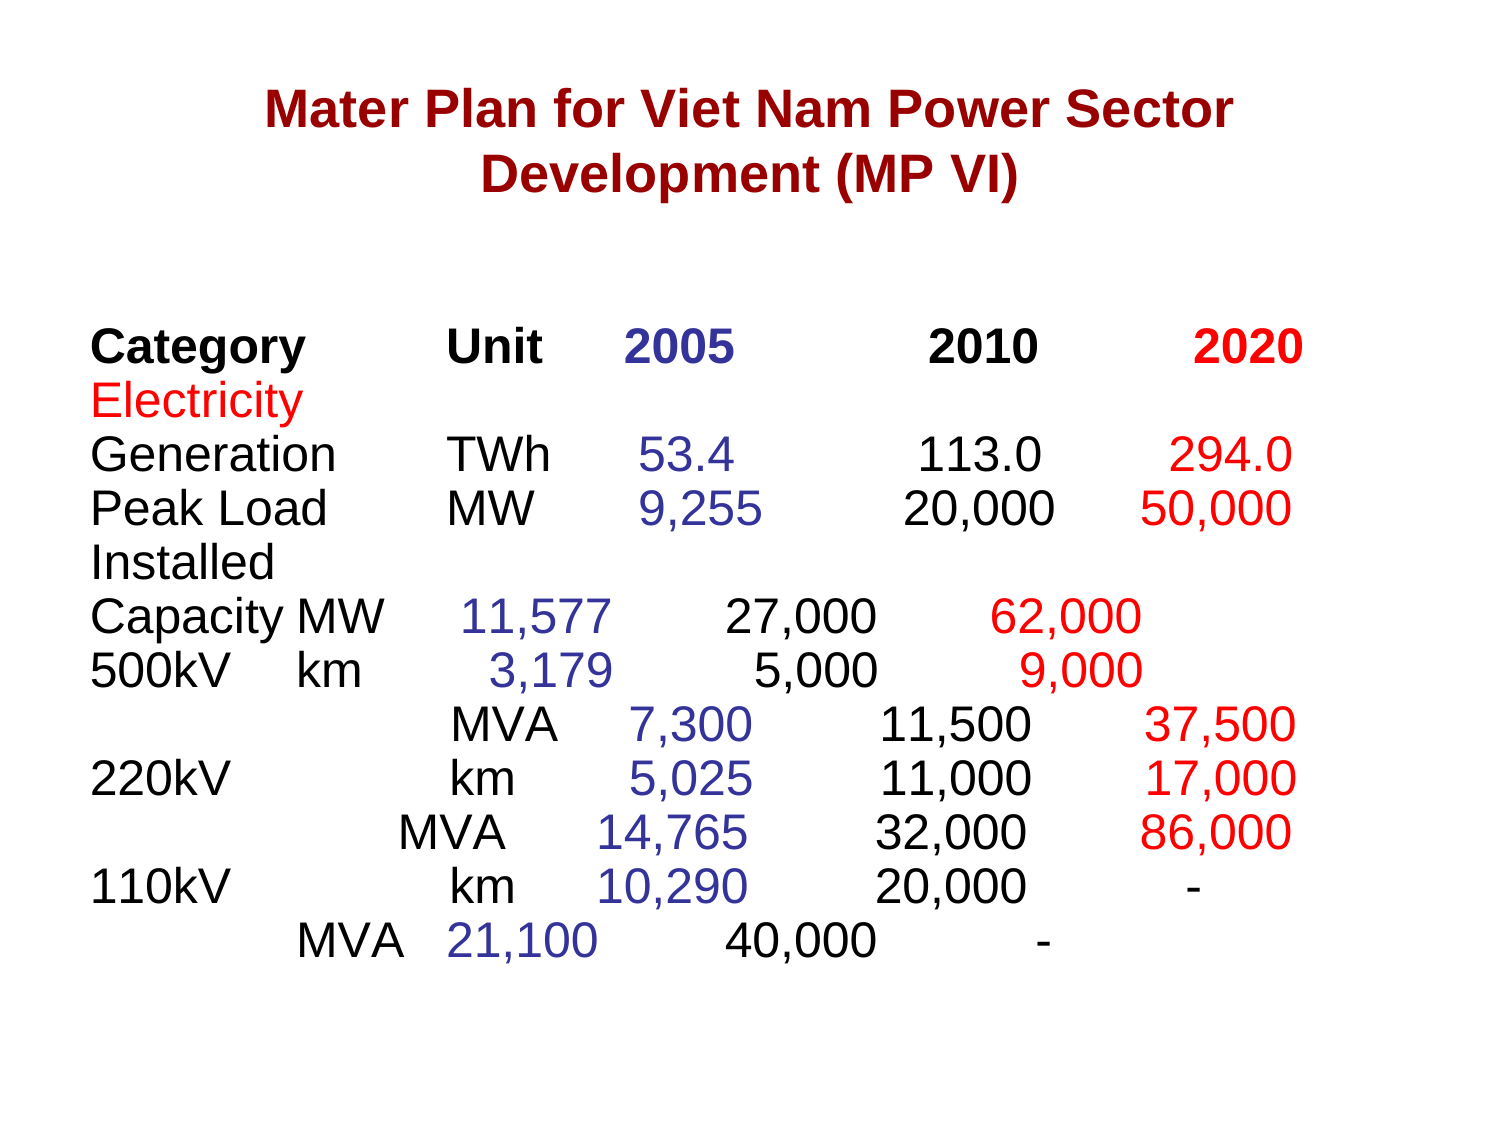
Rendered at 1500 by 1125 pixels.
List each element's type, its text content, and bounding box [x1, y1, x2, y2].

title Mater Plan for Viet Nam Power Sector Development (MP VI) [75, 45, 1426, 233]
list Category Unit 2005 2010 2020 Electricity Generation TWh 53.4 113.0 294.0 Peak Load MW 9,255 20,000 50,000 Installed Capacity MW 11,577 27,000 62,000 500kV km 3,179 5,000 9,000 MVA 7,300 11,500 37,500 220kV km 5,025 11,000 17,000 MVA 14,765 32,000 86,000 110kV km 10,290 20,000 - MVA 21,100 40,000 - [75, 312, 1426, 1055]
